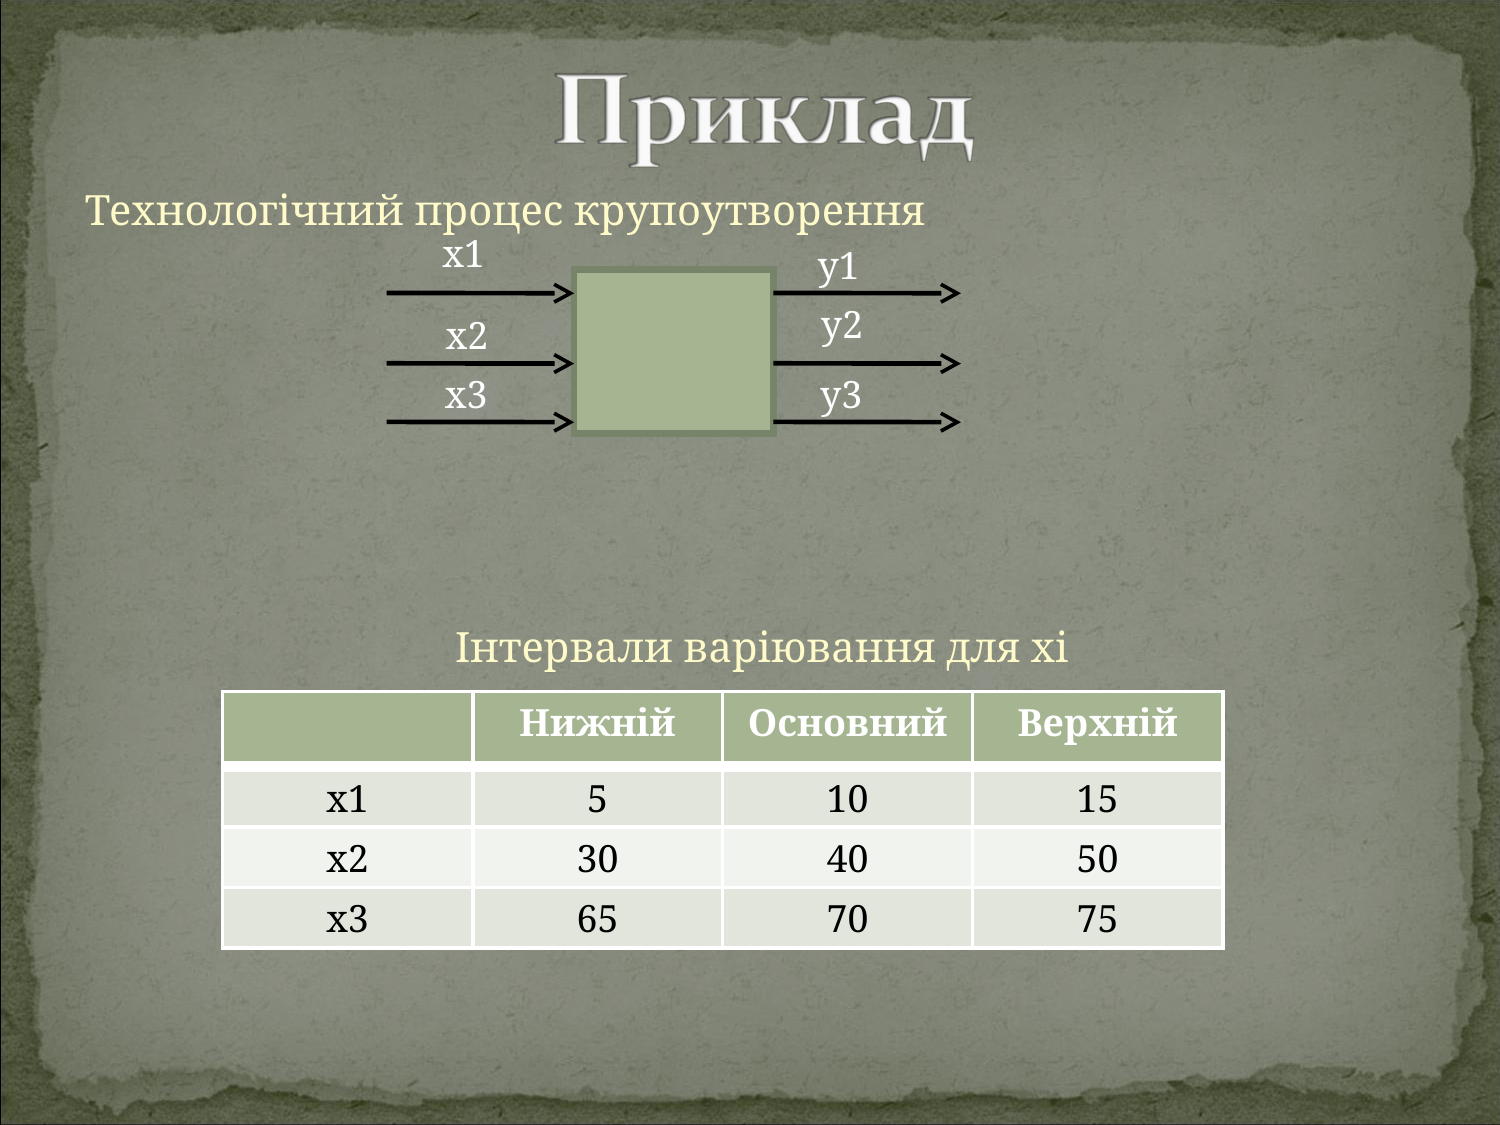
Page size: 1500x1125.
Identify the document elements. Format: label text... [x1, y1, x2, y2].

text_box y3 [805, 363, 878, 424]
table_cell 50 [974, 829, 1221, 886]
table_cell 75 [974, 889, 1221, 946]
table_header Нижній [475, 693, 721, 761]
table_cell 10 [724, 772, 971, 825]
table_cell х3 [224, 889, 471, 946]
text_box y1 [802, 234, 875, 295]
text_box x1 [427, 222, 500, 284]
list Технологічний процес крупоутворення Інтервали варіювання для хі [70, 175, 1454, 976]
table_cell 65 [475, 889, 721, 946]
table_cell 15 [974, 772, 1221, 825]
text_box [574, 269, 774, 434]
text_box x3 [430, 363, 503, 424]
text_box x2 [430, 304, 504, 366]
text_box [315, 17, 1209, 175]
table_header Верхній [974, 693, 1221, 761]
text_box y2 [806, 292, 878, 354]
table_header [224, 693, 471, 761]
table_cell 70 [724, 889, 971, 946]
picture [0, 0, 1500, 1125]
table_header Основний [724, 693, 971, 761]
table_cell х1 [224, 772, 471, 825]
table_cell х2 [224, 829, 471, 886]
table_cell 5 [475, 772, 721, 825]
table_cell 40 [724, 829, 971, 886]
table_cell 30 [475, 829, 721, 886]
